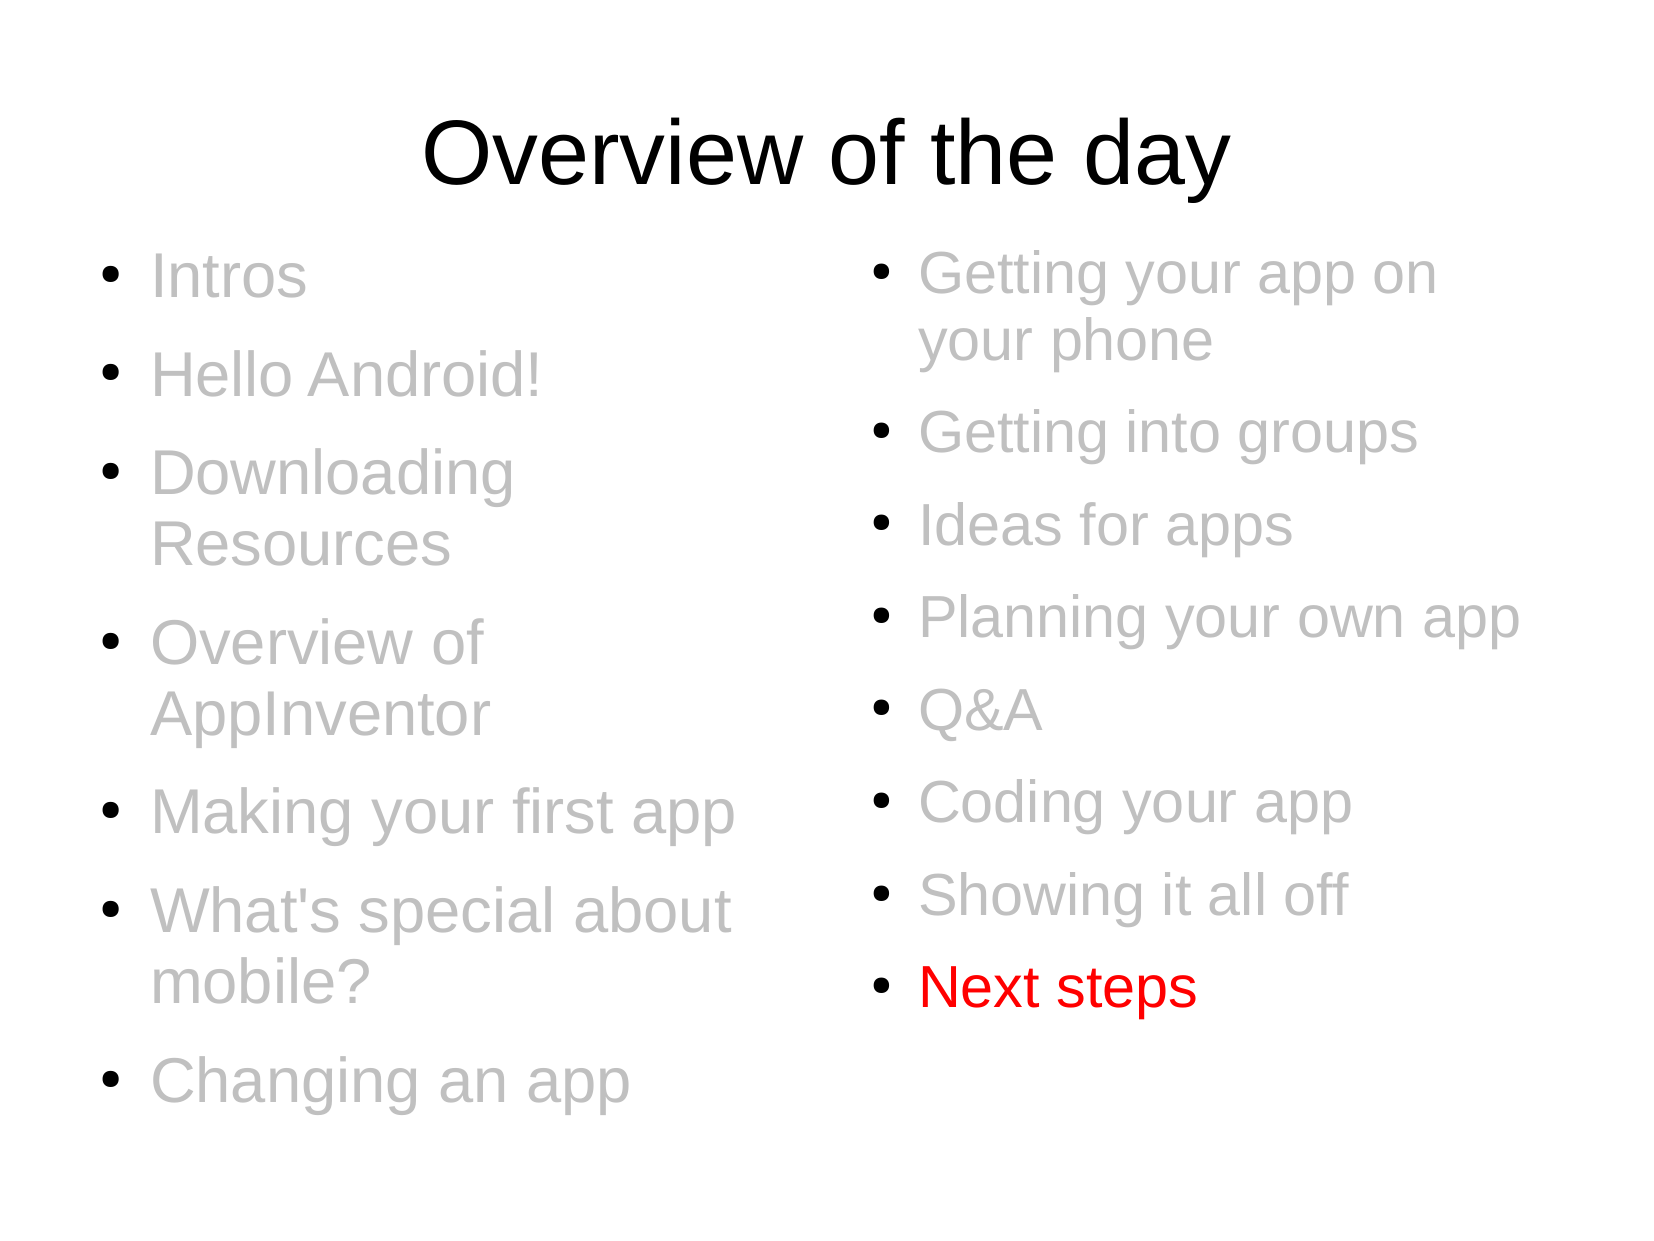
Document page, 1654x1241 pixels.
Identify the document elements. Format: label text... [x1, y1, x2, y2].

list Getting your app on your phone Getting into groups Ideas for apps Planning your own app Q&A Coding your app Showing it all off Next steps [855, 240, 1566, 1025]
list Intros Hello Android! Downloading Resources Overview of AppInventor Making your first app What's special about mobile? Changing an app [82, 240, 793, 1126]
title Overview of the day [82, 49, 1571, 257]
